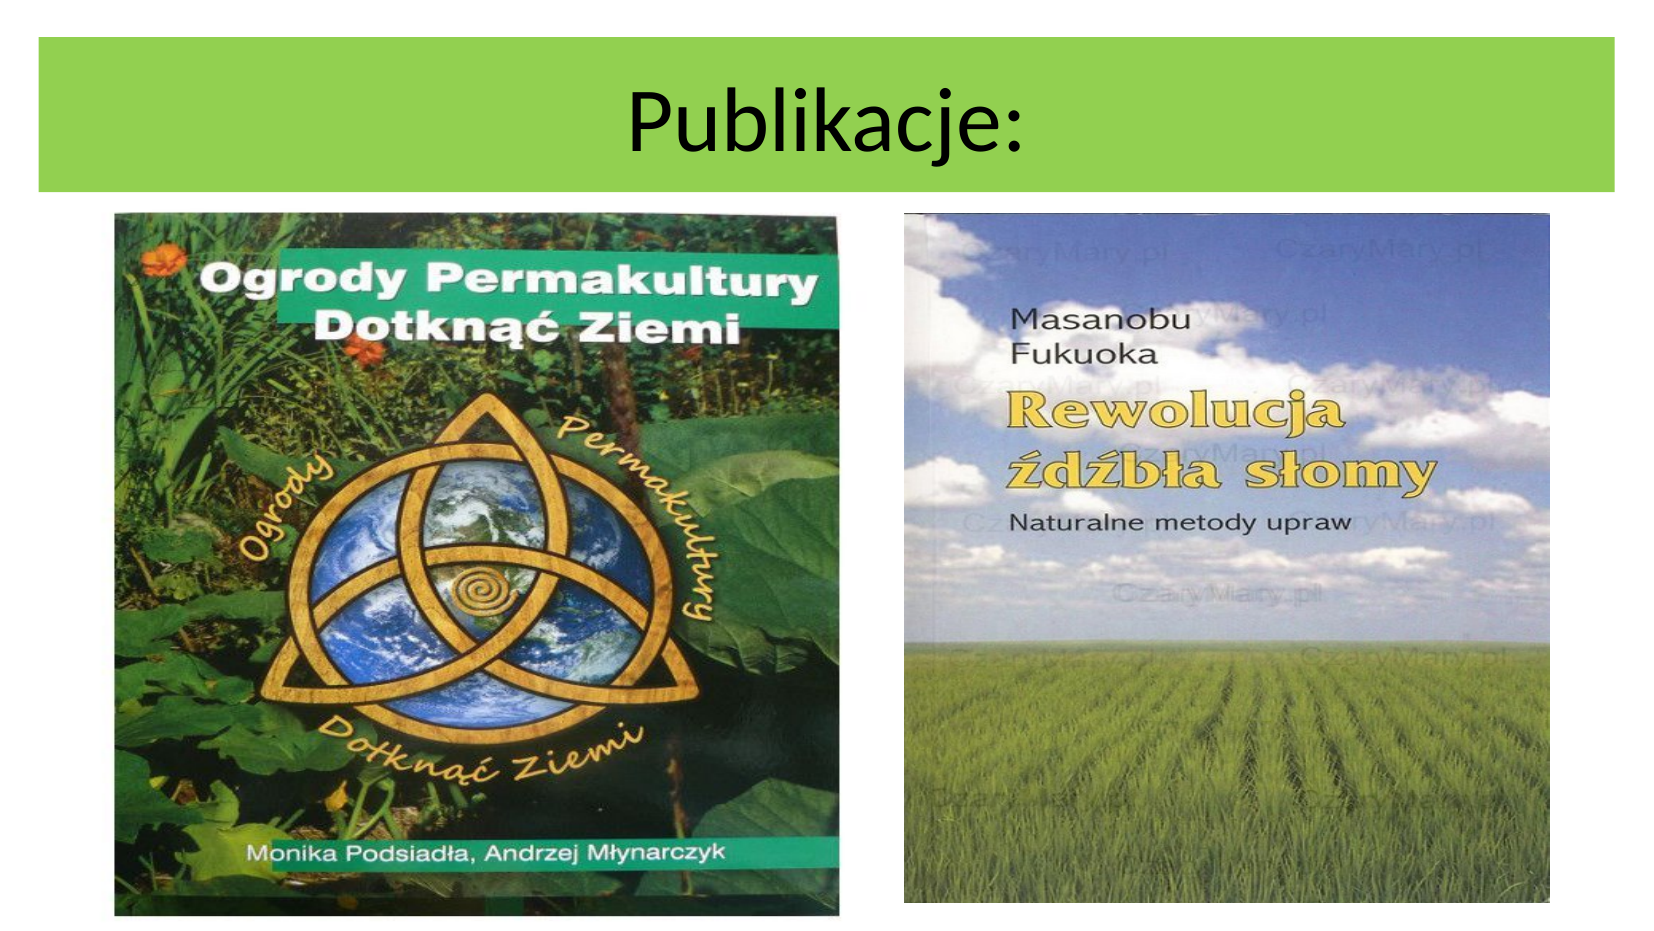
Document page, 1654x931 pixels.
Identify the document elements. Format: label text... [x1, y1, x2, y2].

title Publikacje: [38, 37, 1615, 193]
picture [0, 193, 1550, 931]
